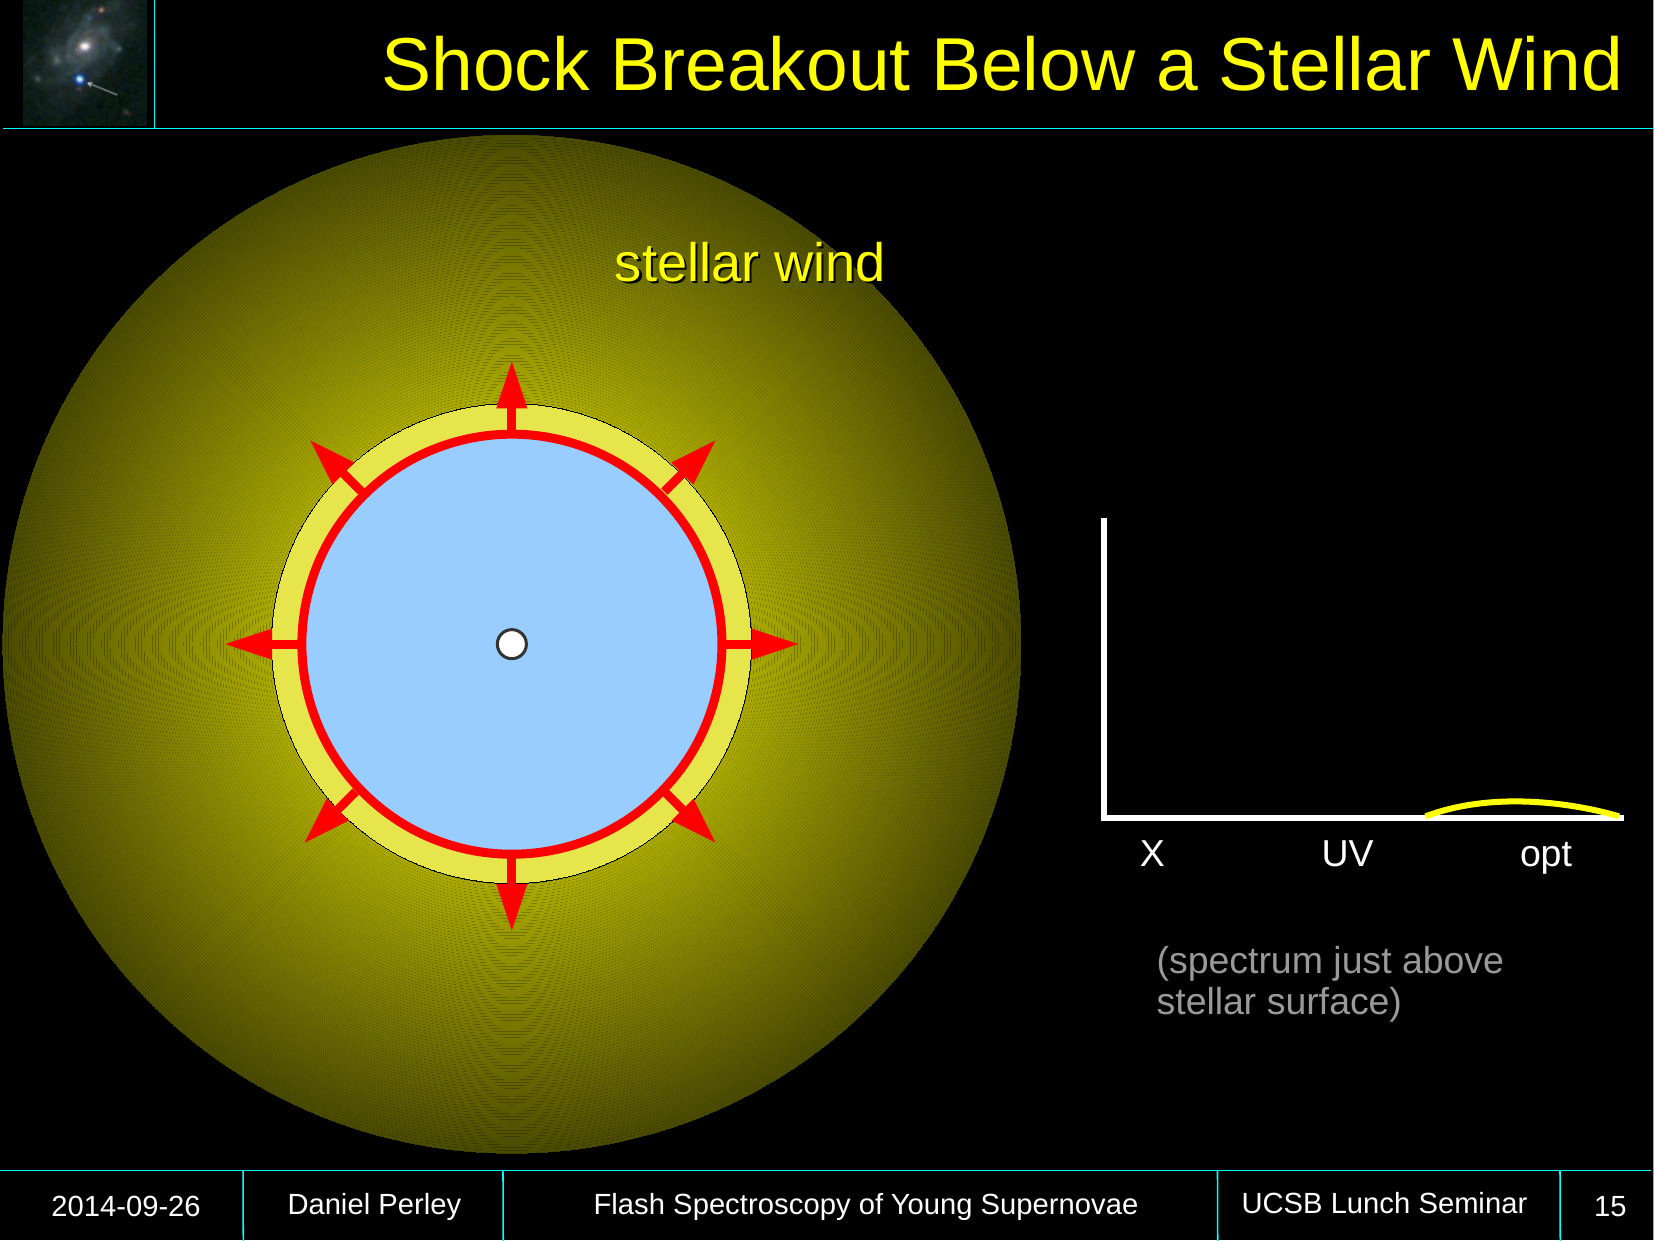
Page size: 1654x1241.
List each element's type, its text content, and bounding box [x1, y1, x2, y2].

text_box X UV opt [1125, 825, 1613, 882]
text_box [1, 134, 1022, 1155]
title Shock Breakout Below a Stellar Wind [187, 21, 1624, 108]
picture [23, 0, 147, 126]
text_box stellar wind [600, 224, 938, 301]
text_box (spectrum just above stellar surface) [1138, 928, 1627, 1034]
